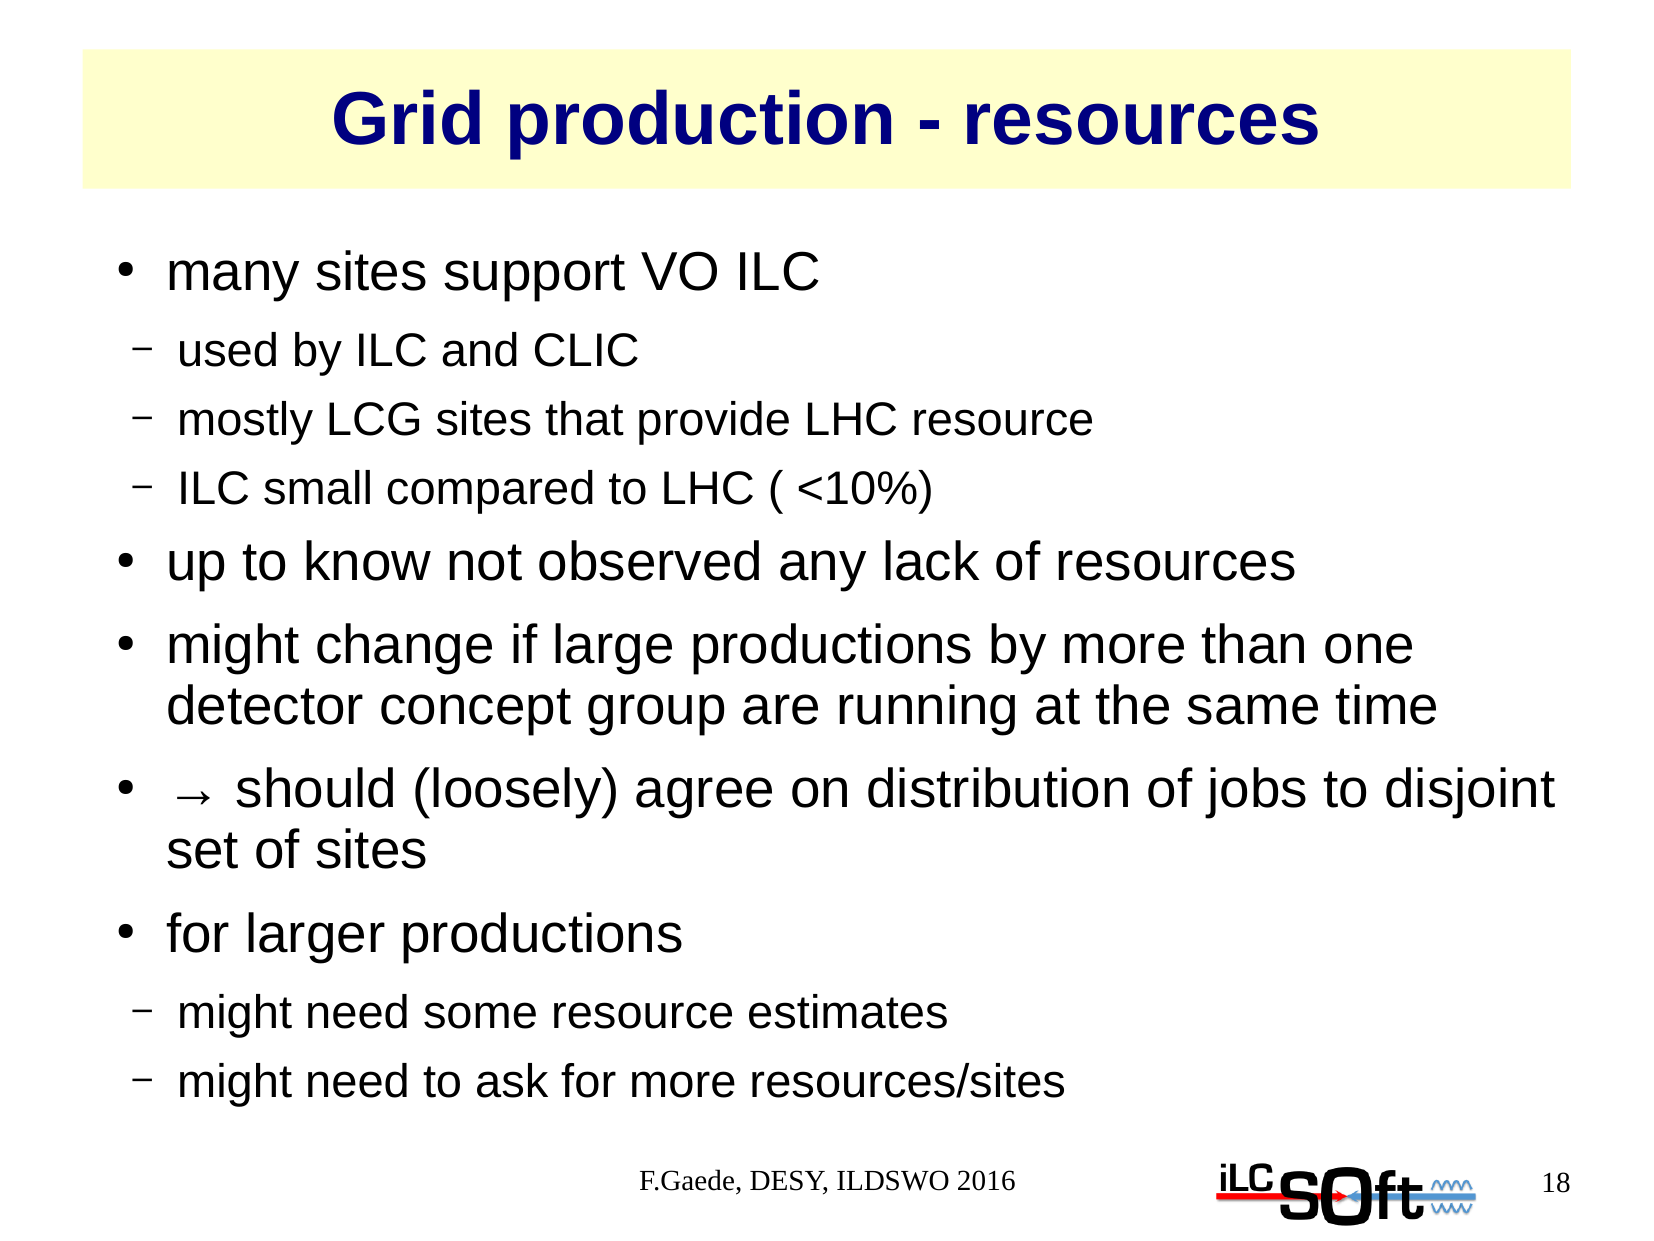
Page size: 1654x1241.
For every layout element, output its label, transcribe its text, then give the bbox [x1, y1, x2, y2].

title Grid production - resources [82, 49, 1571, 189]
list many sites support VO ILC used by ILC and CLIC mostly LCG sites that provide LHC resource ILC small compared to LHC ( <10%) up to know not observed any lack of resources might change if large productions by more than one detector concept group are running at the same time → should (loosely) agree on distribution of jobs to disjoint set of sites for larger productions might need some resource estimates might need to ask for more resources/sites [82, 240, 1571, 1115]
picture [1206, 1155, 1561, 1241]
